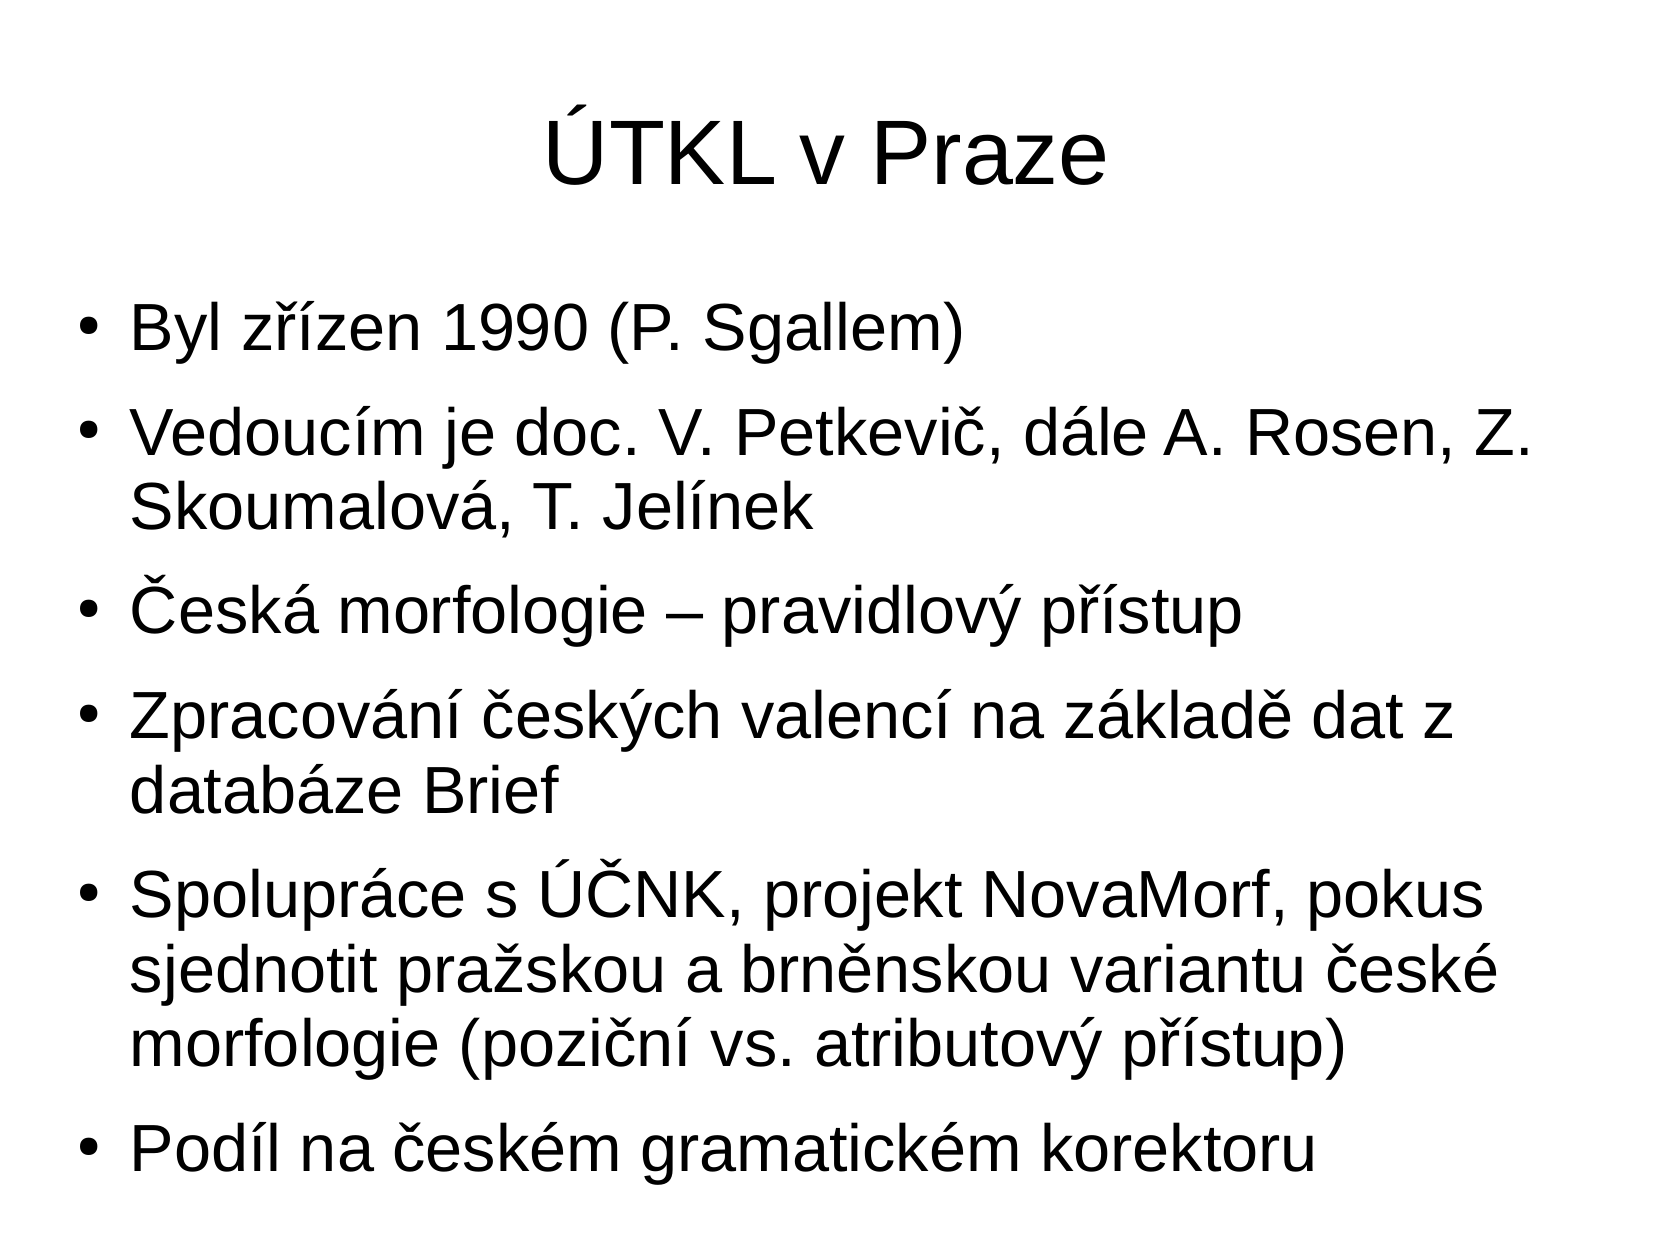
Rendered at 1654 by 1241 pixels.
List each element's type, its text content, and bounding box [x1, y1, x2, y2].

list Byl zřízen 1990 (P. Sgallem) Vedoucím je doc. V. Petkevič, dále A. Rosen, Z. Skoumalová, T. Jelínek Česká morfologie – pravidlový přístup Zpracování českých valencí na základě dat z databáze Brief Spolupráce s ÚČNK, projekt NovaMorf, pokus sjednotit pražskou a brněnskou variantu české morfologie (poziční vs. atributový přístup) Podíl na českém gramatickém korektoru [59, 290, 1571, 1186]
title ÚTKL v Praze [82, 56, 1571, 250]
